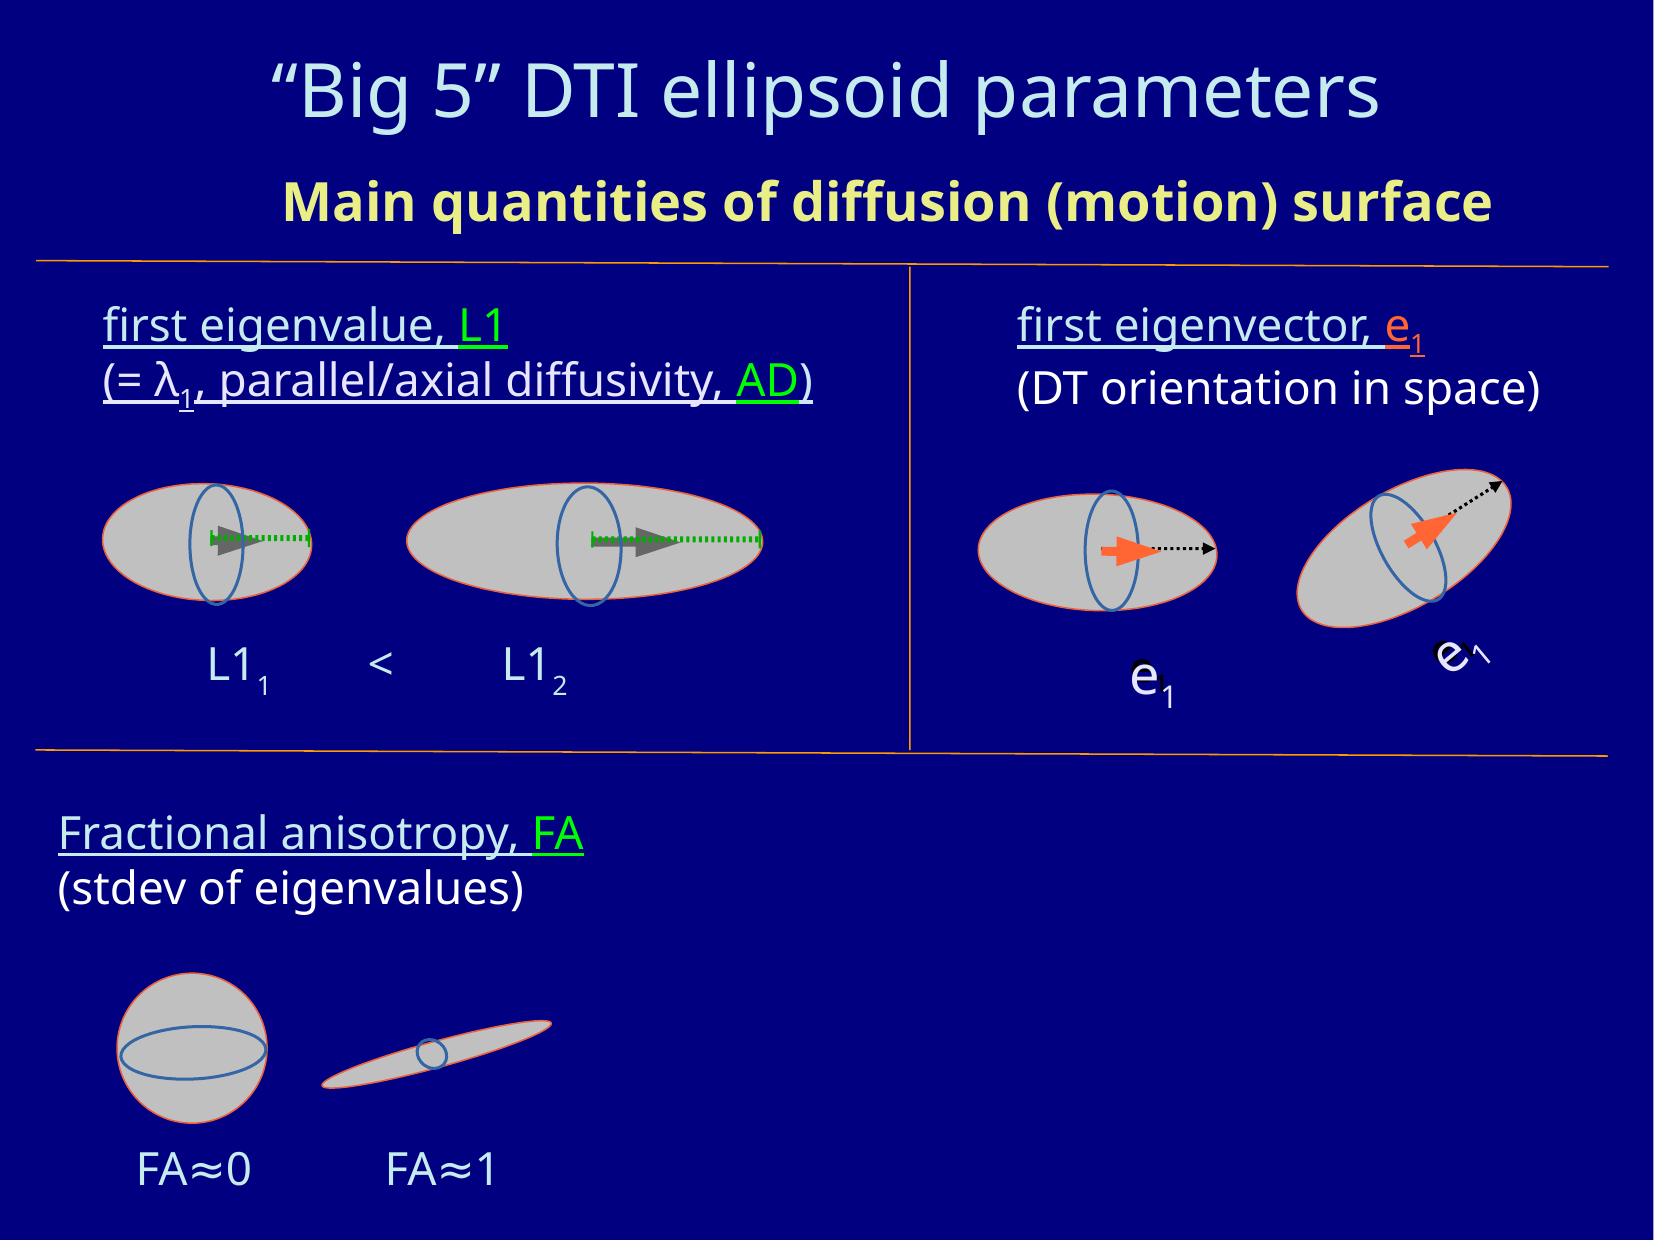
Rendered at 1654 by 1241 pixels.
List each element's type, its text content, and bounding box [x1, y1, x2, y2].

text_box Fractional anisotropy, FA (stdev of eigenvalues) [7, 795, 541, 866]
text_box e1 [1137, 668, 1148, 677]
title “Big 5” DTI ellipsoid parameters [0, 12, 1654, 163]
text_box [559, 489, 619, 600]
text_box FA≈0 [85, 1132, 267, 1202]
text_box [1385, 469, 1511, 591]
text_box [322, 1046, 429, 1089]
text_box [1119, 496, 1217, 611]
text_box [192, 487, 241, 601]
text_box first eigenvector, e1 (DT orientation in space) [966, 288, 1386, 367]
text_box L11 < L12 [156, 627, 583, 709]
text_box [1297, 499, 1427, 628]
text_box FA≈1 [334, 1132, 516, 1202]
text_box e1 [1446, 656, 1461, 667]
text_box e1 [1442, 647, 1452, 659]
text_box e1 [1372, 620, 1471, 719]
text_box [978, 494, 1105, 611]
text_box [223, 484, 312, 600]
text_box [102, 483, 212, 601]
text_box first eigenvalue, L1 (= λ1, parallel/axial diffusivity, AD) [51, 288, 761, 423]
text_box [123, 1029, 264, 1077]
text_box [1087, 494, 1136, 608]
text_box [419, 1042, 445, 1066]
text_box [406, 483, 762, 600]
text_box [1373, 496, 1444, 599]
text_box e1 [1079, 633, 1148, 706]
text_box [439, 1020, 552, 1066]
text_box e1 [1137, 680, 1148, 690]
text_box Main quantities of diffusion (motion) surface [230, 159, 1460, 235]
text_box [117, 973, 267, 1124]
